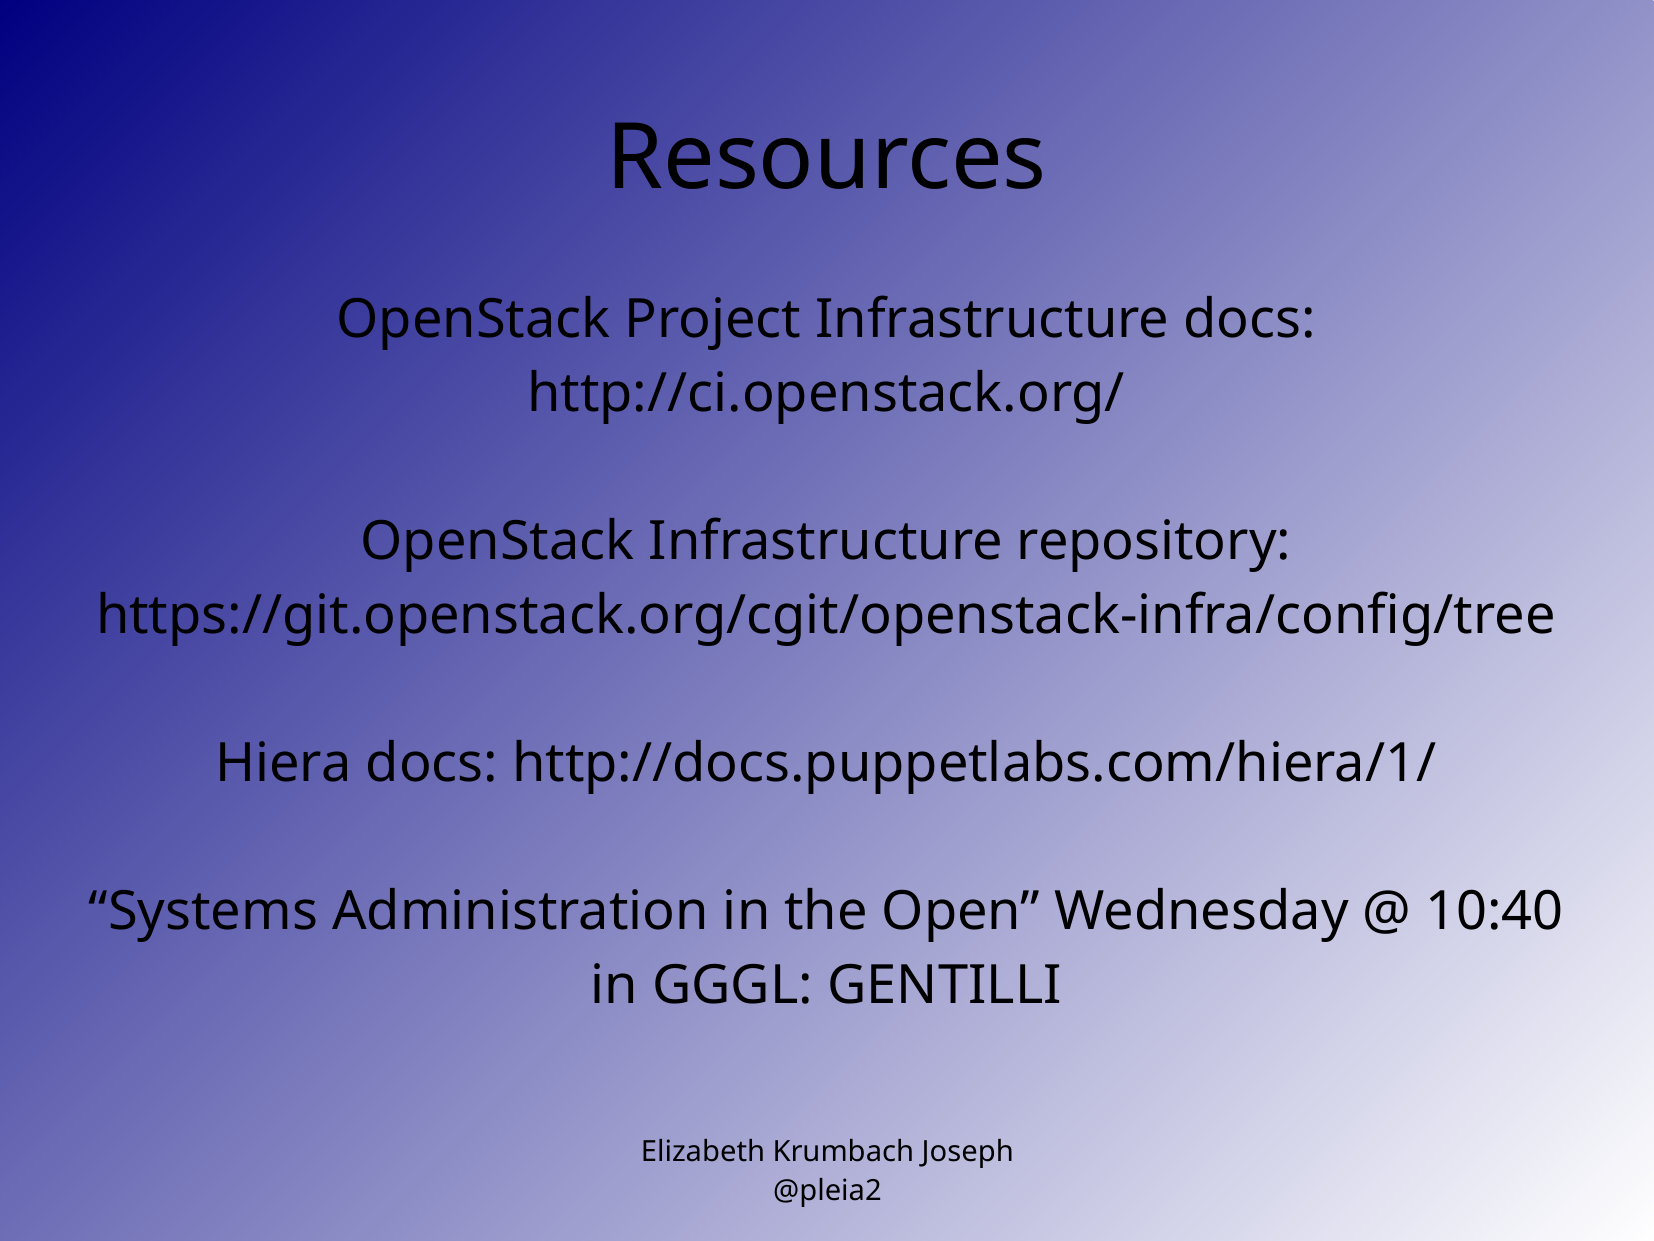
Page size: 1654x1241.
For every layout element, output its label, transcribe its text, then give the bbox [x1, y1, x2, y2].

subtitle OpenStack Project Infrastructure docs: http://ci.openstack.org/ OpenStack Infrastructure repository: https://git.openstack.org/cgit/openstack-infra/config/tree Hiera docs: http://docs.puppetlabs.com/hiera/1/ “Systems Administration in the Open” Wednesday @ 10:40 in GGGL: GENTILLI [82, 290, 1571, 1010]
title Resources [82, 49, 1571, 257]
